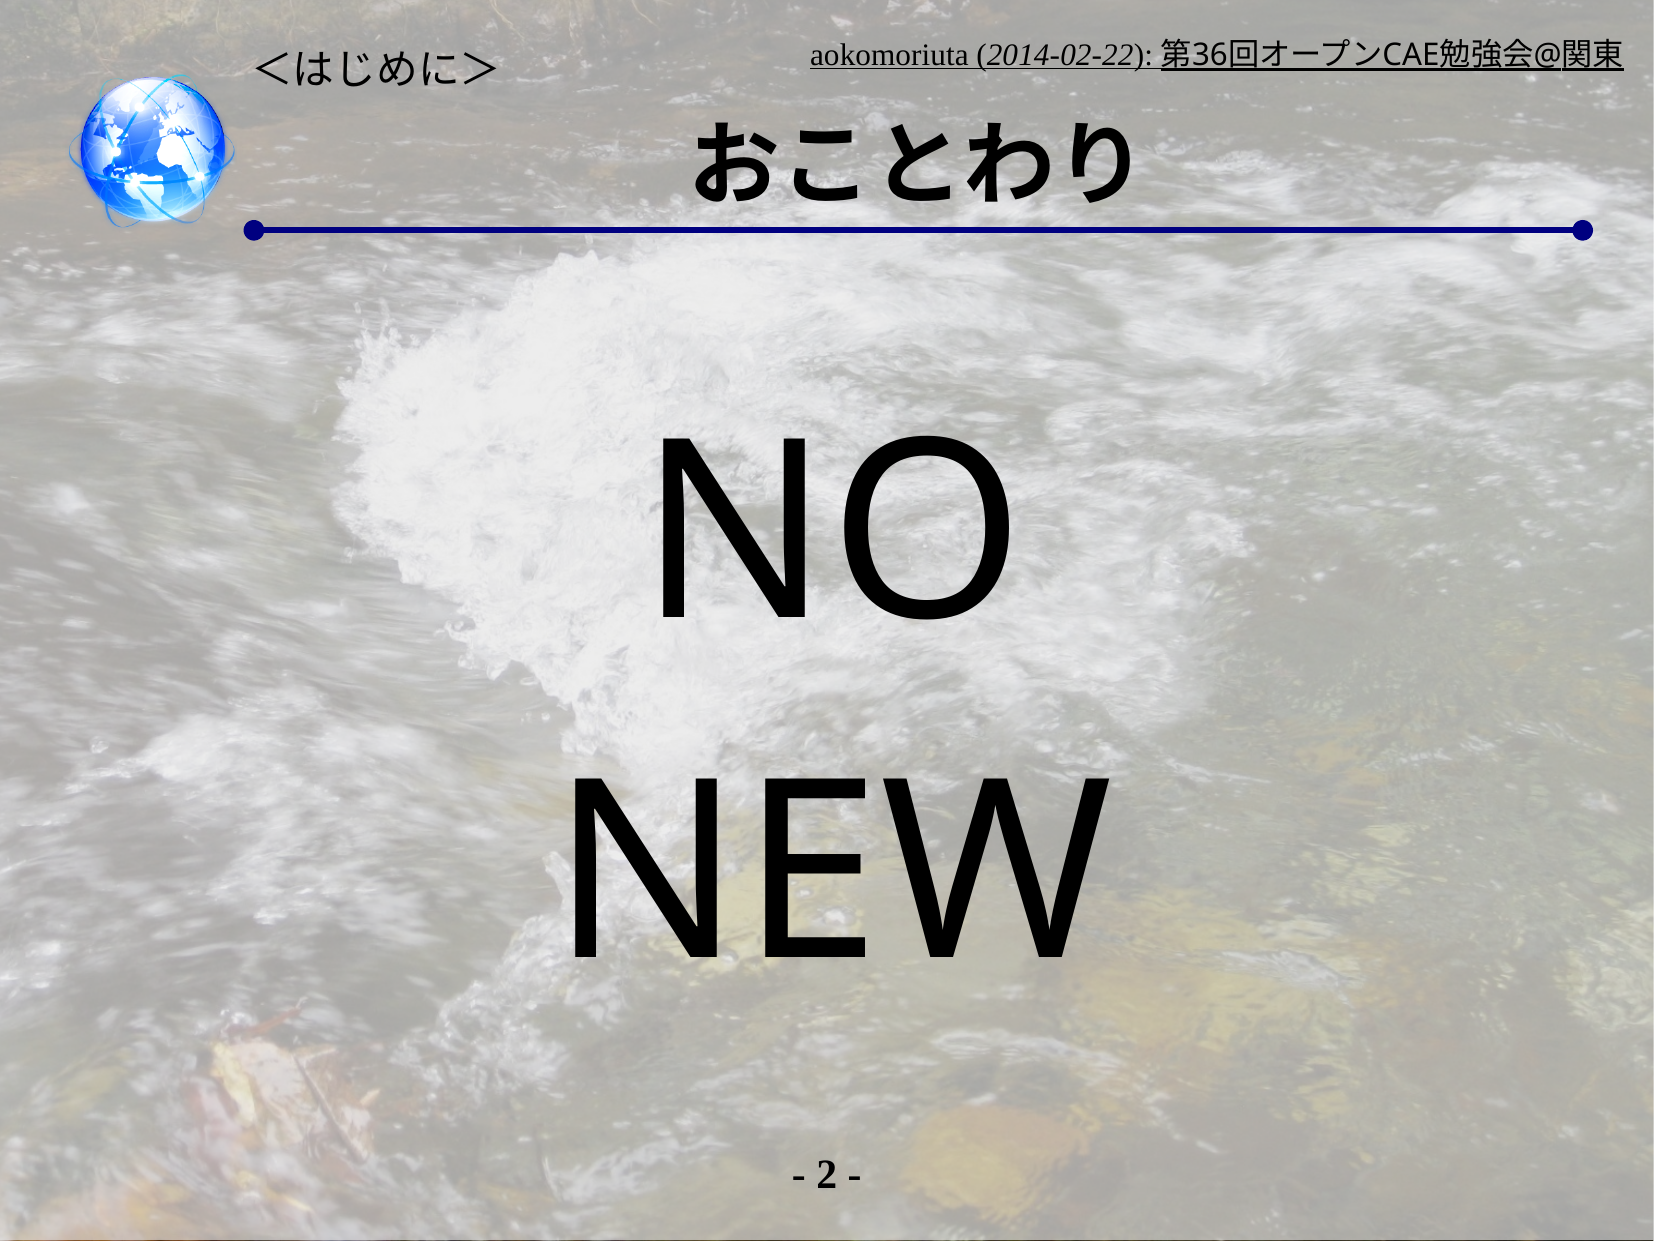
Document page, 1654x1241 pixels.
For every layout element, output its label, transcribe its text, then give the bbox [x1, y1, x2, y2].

text_box NO NEW [35, 342, 1630, 1108]
title おことわり [265, 88, 1571, 227]
picture [65, 64, 237, 236]
text_box ＜はじめに＞ [236, 28, 1004, 119]
